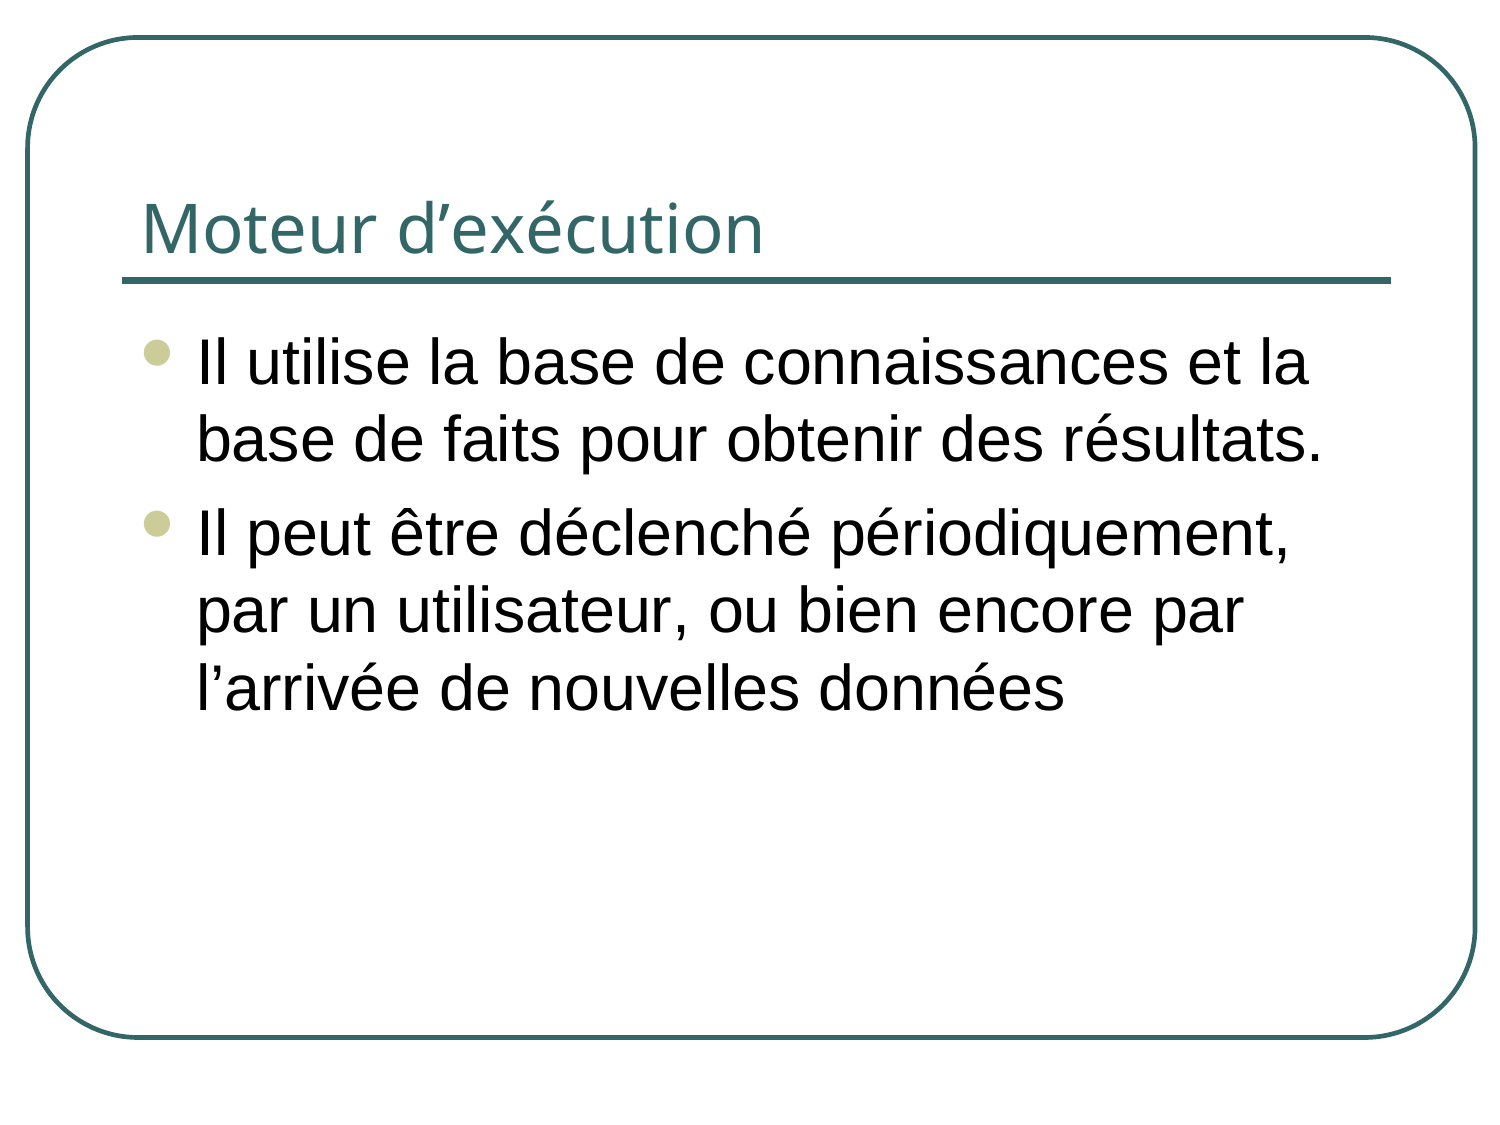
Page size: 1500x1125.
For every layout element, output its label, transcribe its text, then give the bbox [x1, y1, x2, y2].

list Il utilise la base de connaissances et la base de faits pour obtenir des résultats. Il peut être déclenché périodiquement, par un utilisateur, ou bien encore par l’arrivée de nouvelles données [125, 312, 1388, 976]
title Moteur d’exécution [125, 87, 1388, 275]
